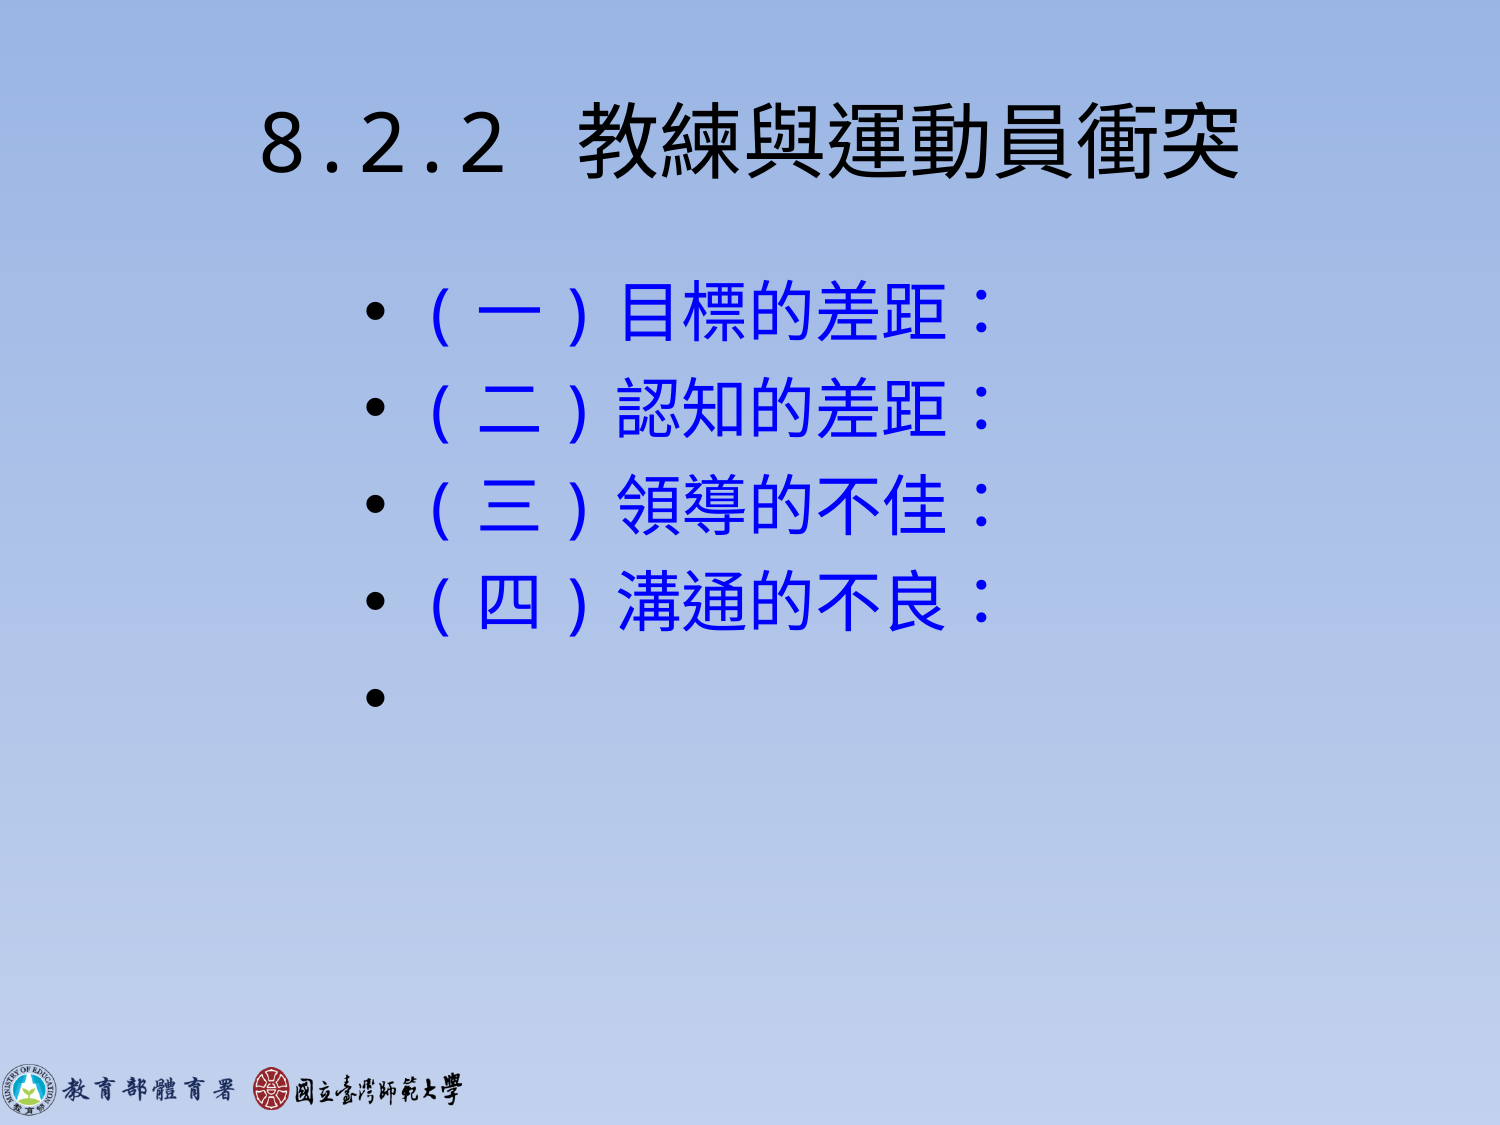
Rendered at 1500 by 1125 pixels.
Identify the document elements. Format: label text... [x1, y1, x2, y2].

title 8.2.2 教練與運動員衝突 [75, 45, 1426, 233]
list (一)目標的差距： (二)認知的差距： (三)領導的不佳： (四)溝通的不良： [349, 262, 1199, 1005]
